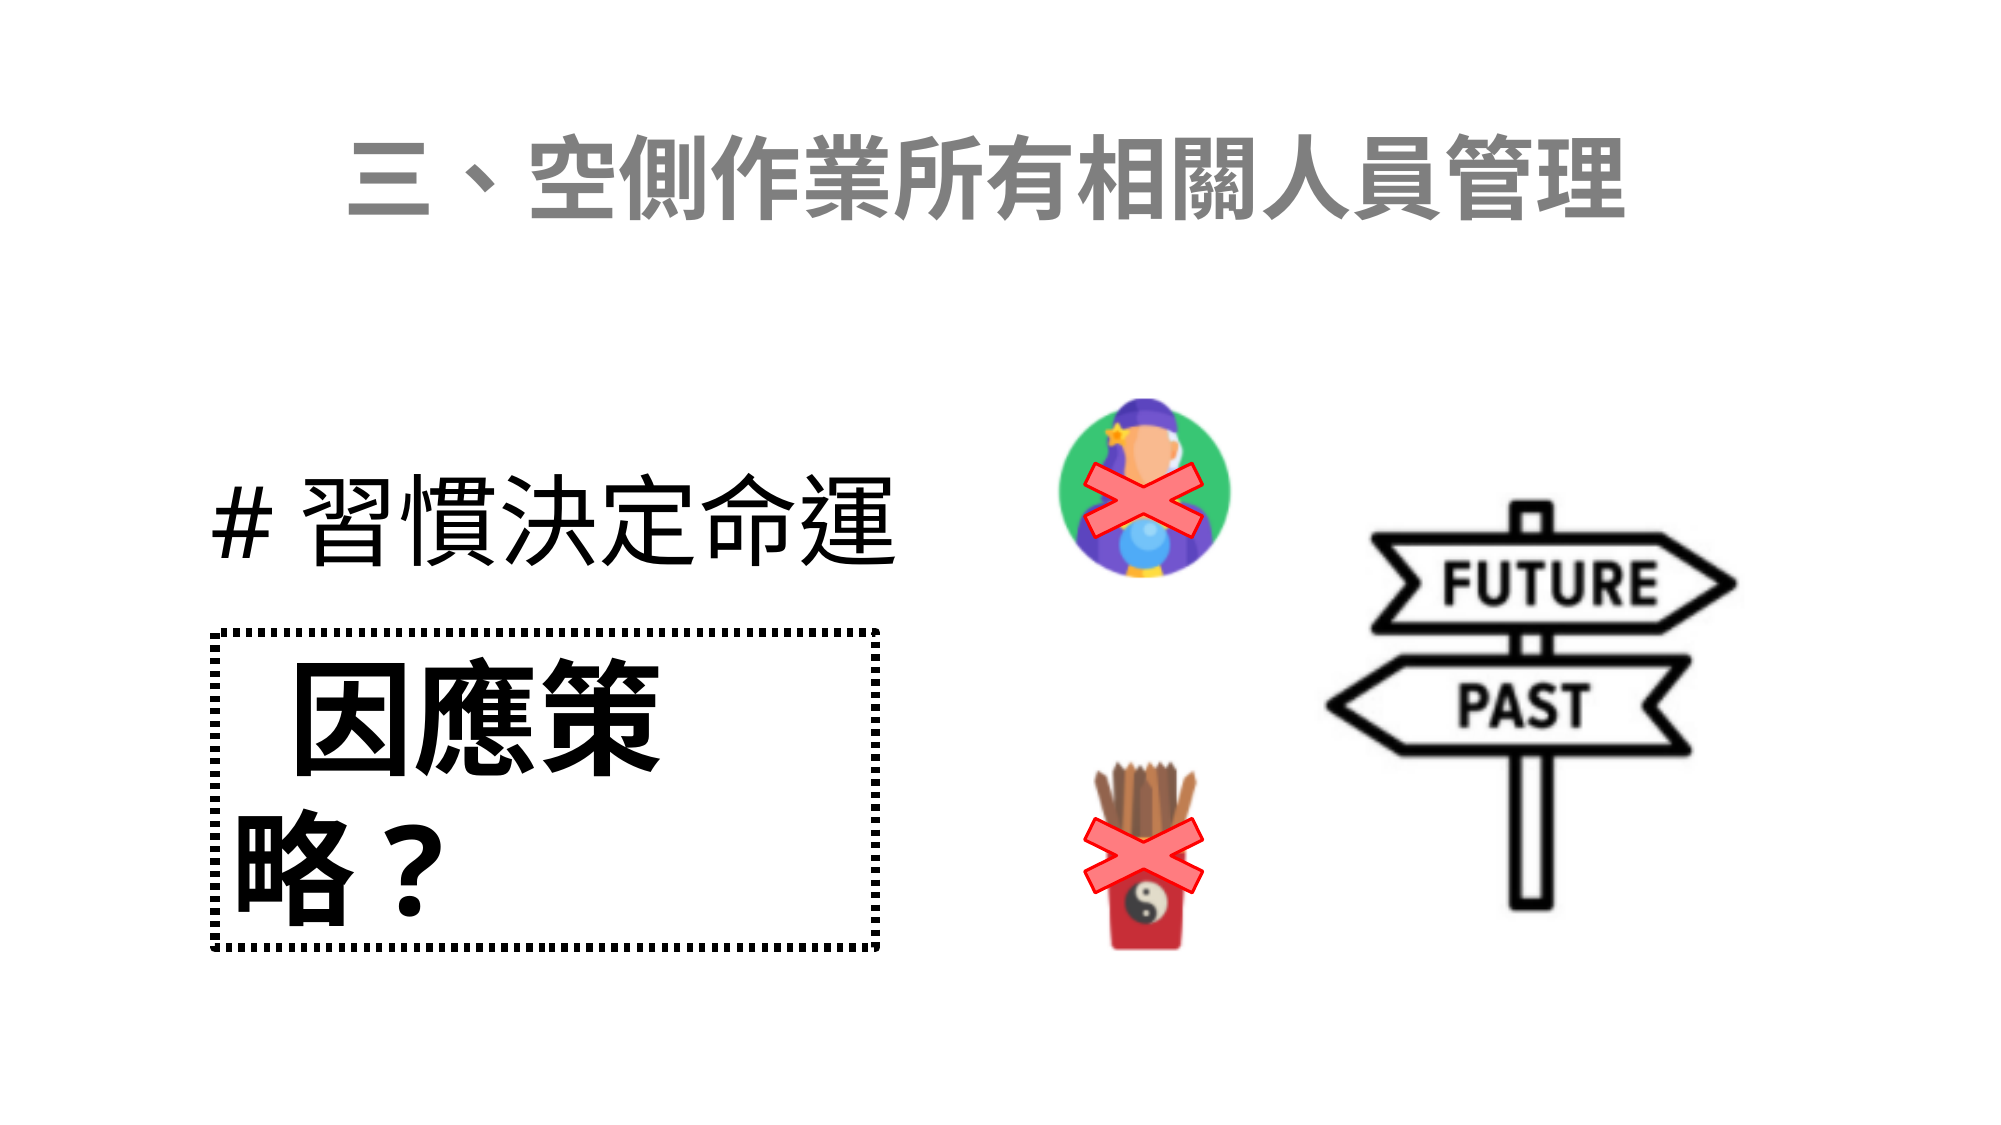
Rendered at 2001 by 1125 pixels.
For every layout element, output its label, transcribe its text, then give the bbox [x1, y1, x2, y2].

text_box [1084, 818, 1203, 893]
picture [1045, 715, 1279, 975]
text_box #習慣決定命運 [195, 451, 942, 588]
text_box 因應策略? [215, 632, 876, 799]
text_box [1084, 463, 1203, 538]
picture [1027, 374, 1256, 610]
text_box 三、空側作業所有相關人員管理 [328, 113, 1672, 239]
picture [1314, 492, 1745, 922]
